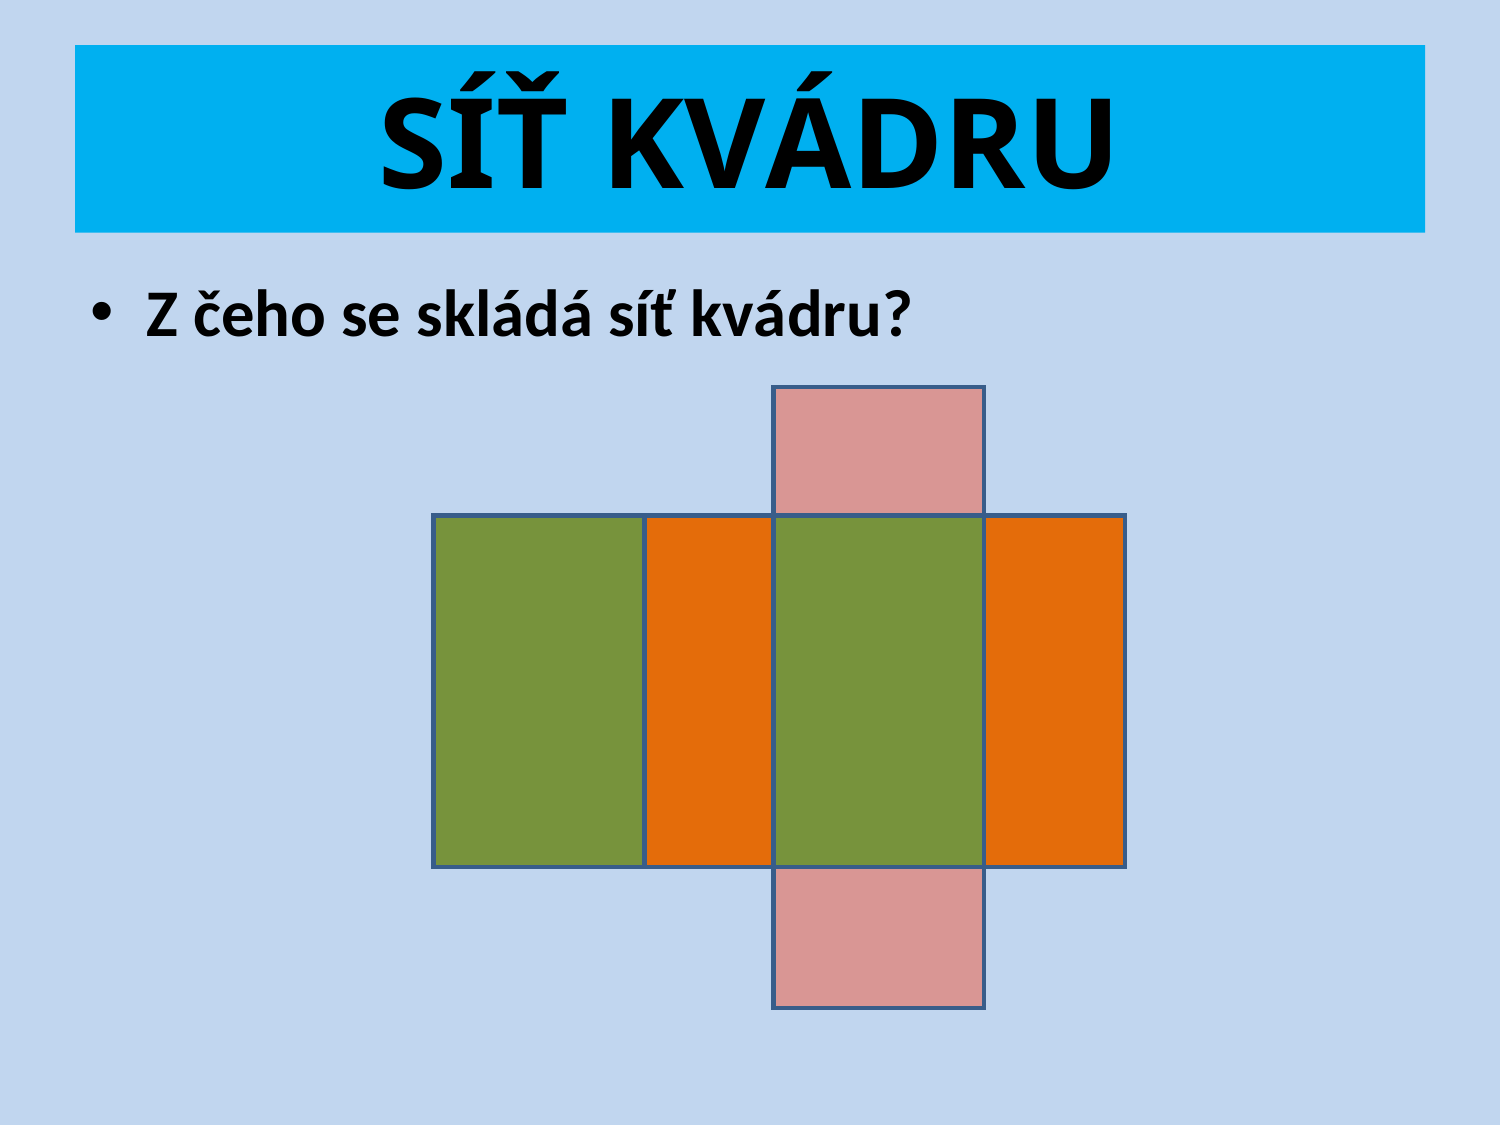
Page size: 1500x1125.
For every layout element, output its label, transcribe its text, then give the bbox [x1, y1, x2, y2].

list Z čeho se skládá síť kvádru? [75, 262, 1426, 1006]
text_box [433, 386, 1125, 1008]
title SÍŤ KVÁDRU [75, 45, 1426, 233]
